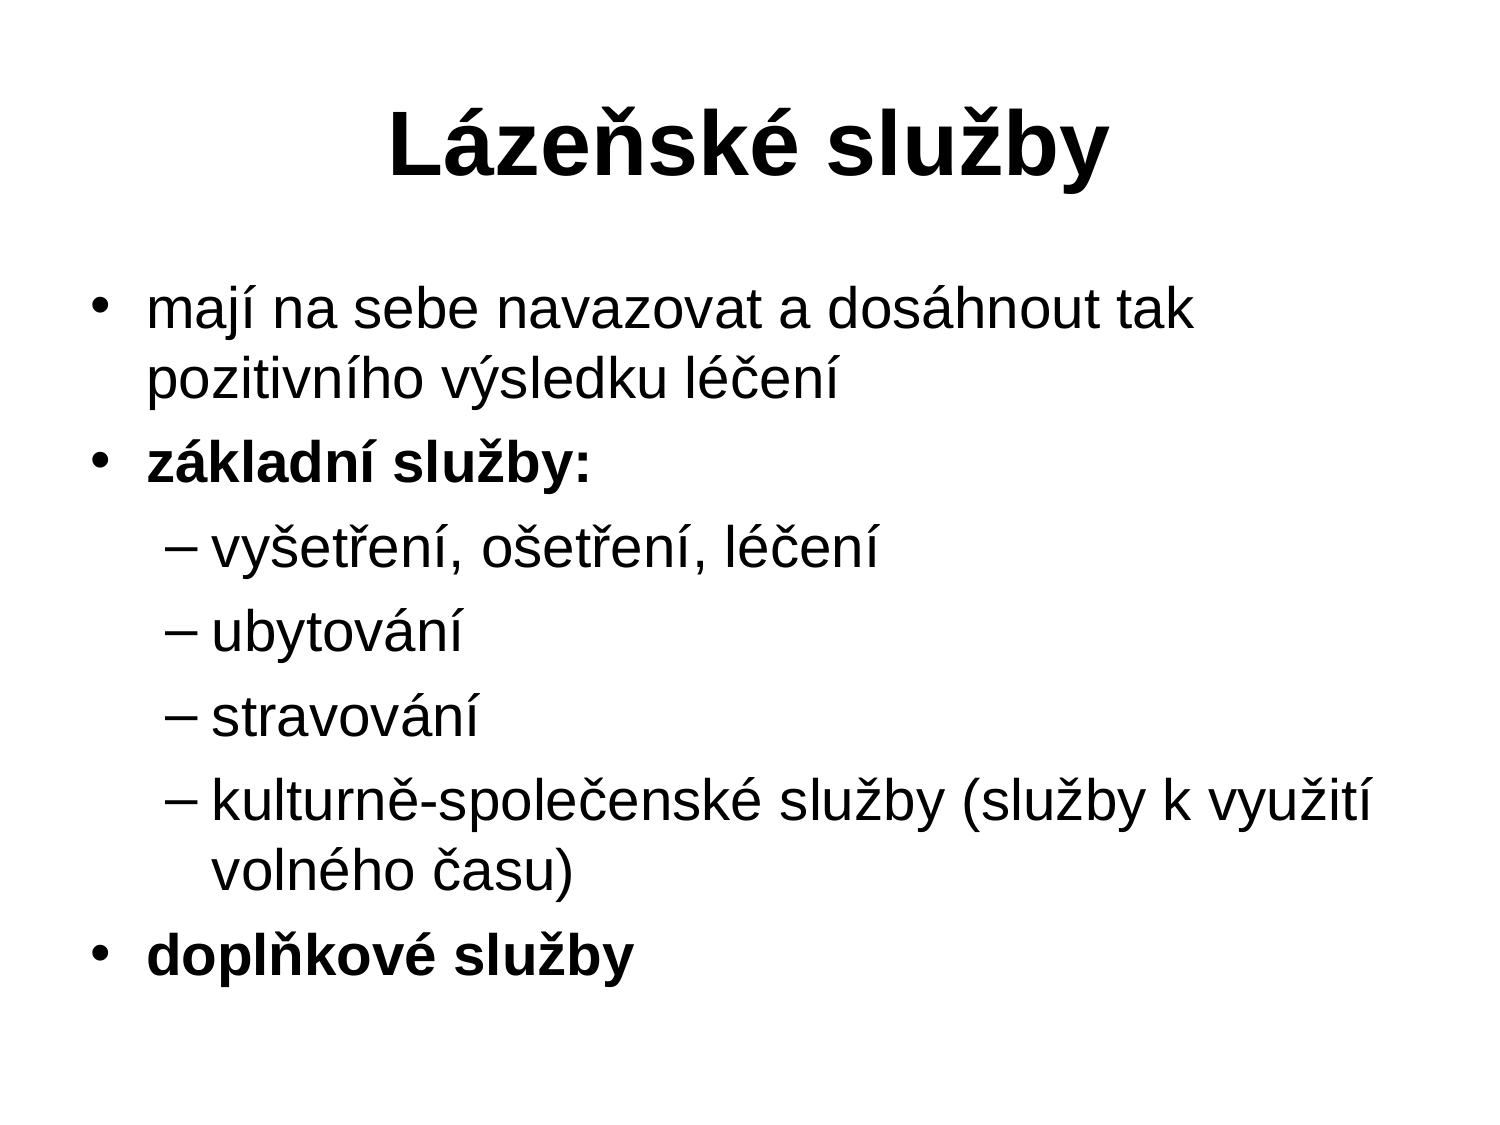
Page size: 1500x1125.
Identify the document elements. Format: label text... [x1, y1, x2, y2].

list mají na sebe navazovat a dosáhnout tak pozitivního výsledku léčení základní služby: vyšetření, ošetření, léčení ubytování stravování kulturně-společenské služby (služby k využití volného času) doplňkové služby [75, 262, 1426, 1006]
title Lázeňské služby [75, 45, 1426, 233]
